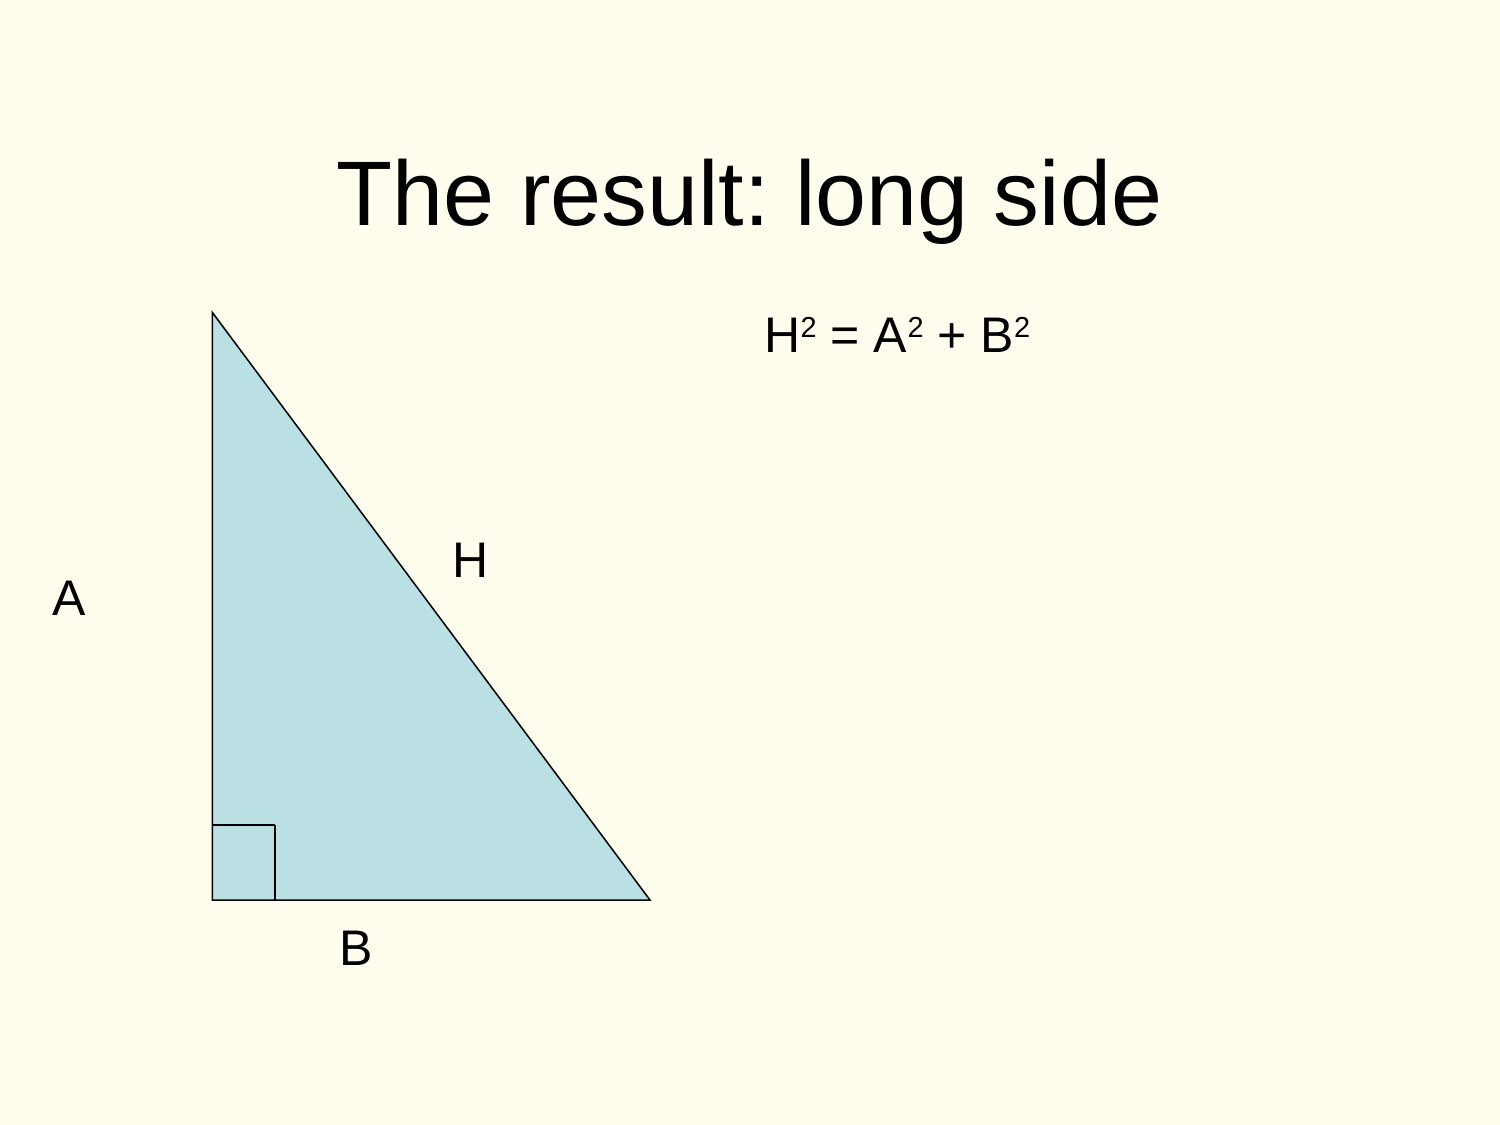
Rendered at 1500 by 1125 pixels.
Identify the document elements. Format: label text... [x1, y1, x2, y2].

text_box H2 = A2 + B2 [749, 299, 1091, 372]
text_box [212, 312, 651, 901]
text_box A [37, 562, 213, 634]
title The result: long side [112, 99, 1388, 288]
text_box H [437, 524, 504, 597]
text_box B [324, 912, 388, 984]
